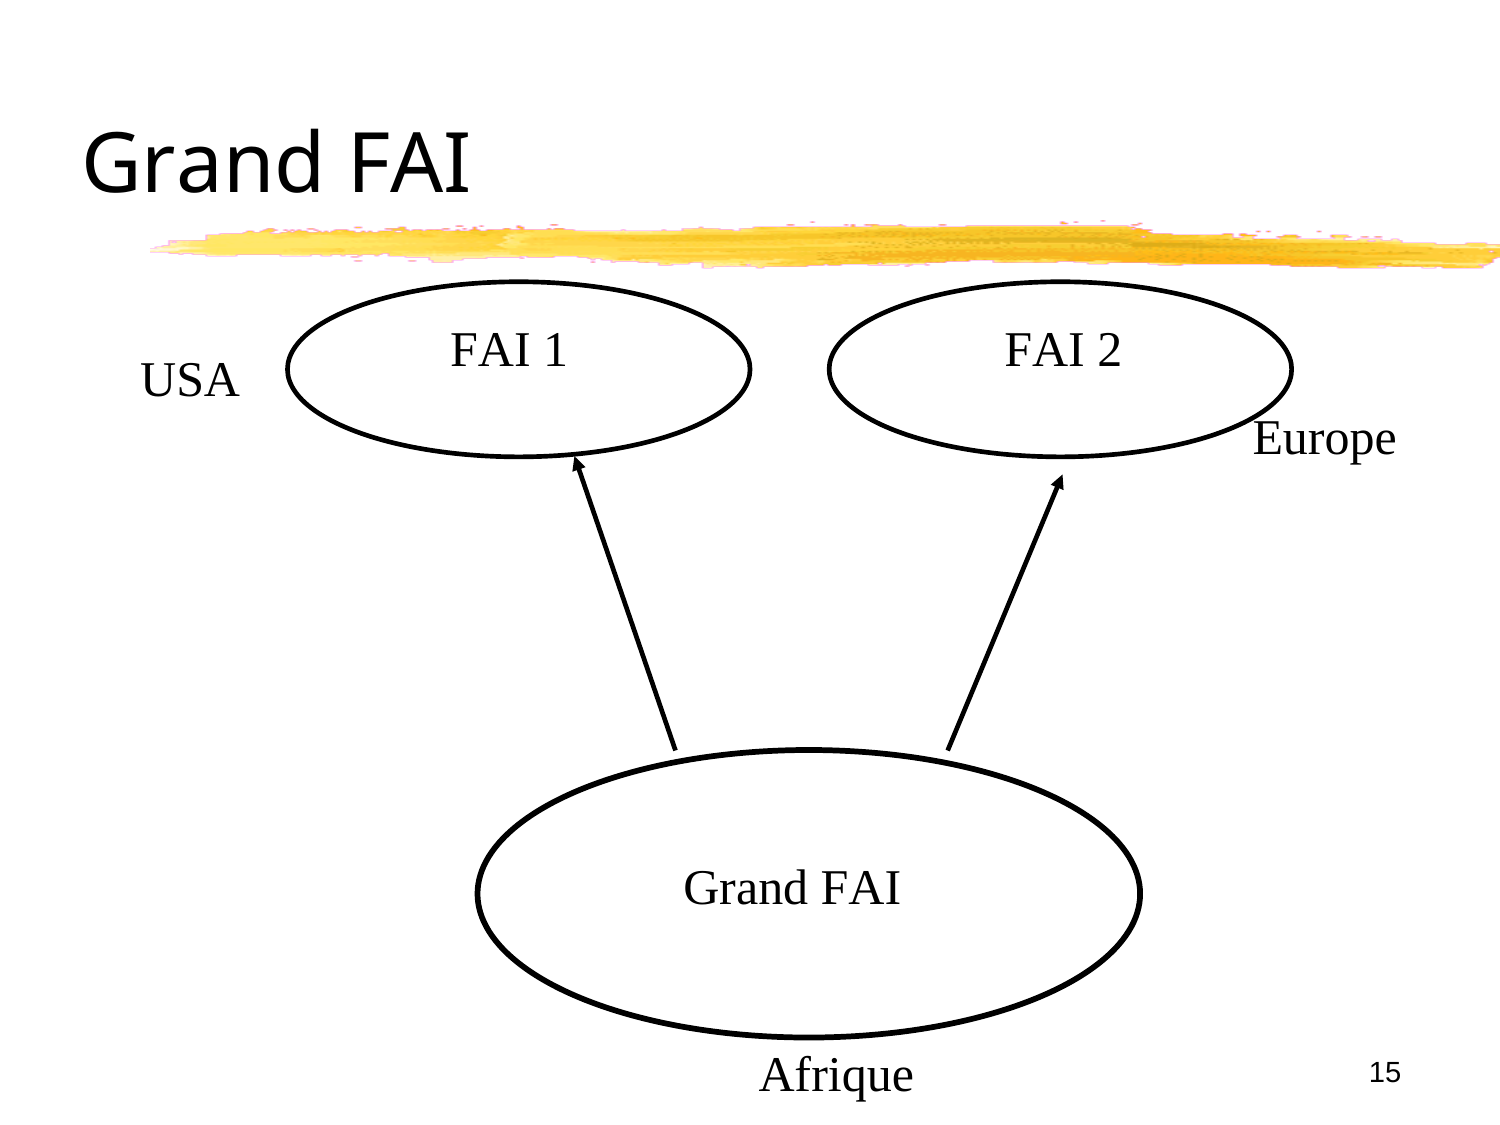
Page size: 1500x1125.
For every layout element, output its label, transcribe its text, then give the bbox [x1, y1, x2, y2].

text_box FAI 2 [947, 313, 1180, 385]
text_box USA [125, 343, 255, 415]
text_box Grand FAI [668, 852, 917, 923]
title Grand FAI [66, 37, 1342, 225]
text_box FAI 1 [393, 313, 626, 385]
text_box Europe [1237, 402, 1412, 473]
picture [150, 215, 1500, 279]
text_box Afrique [725, 1039, 948, 1111]
